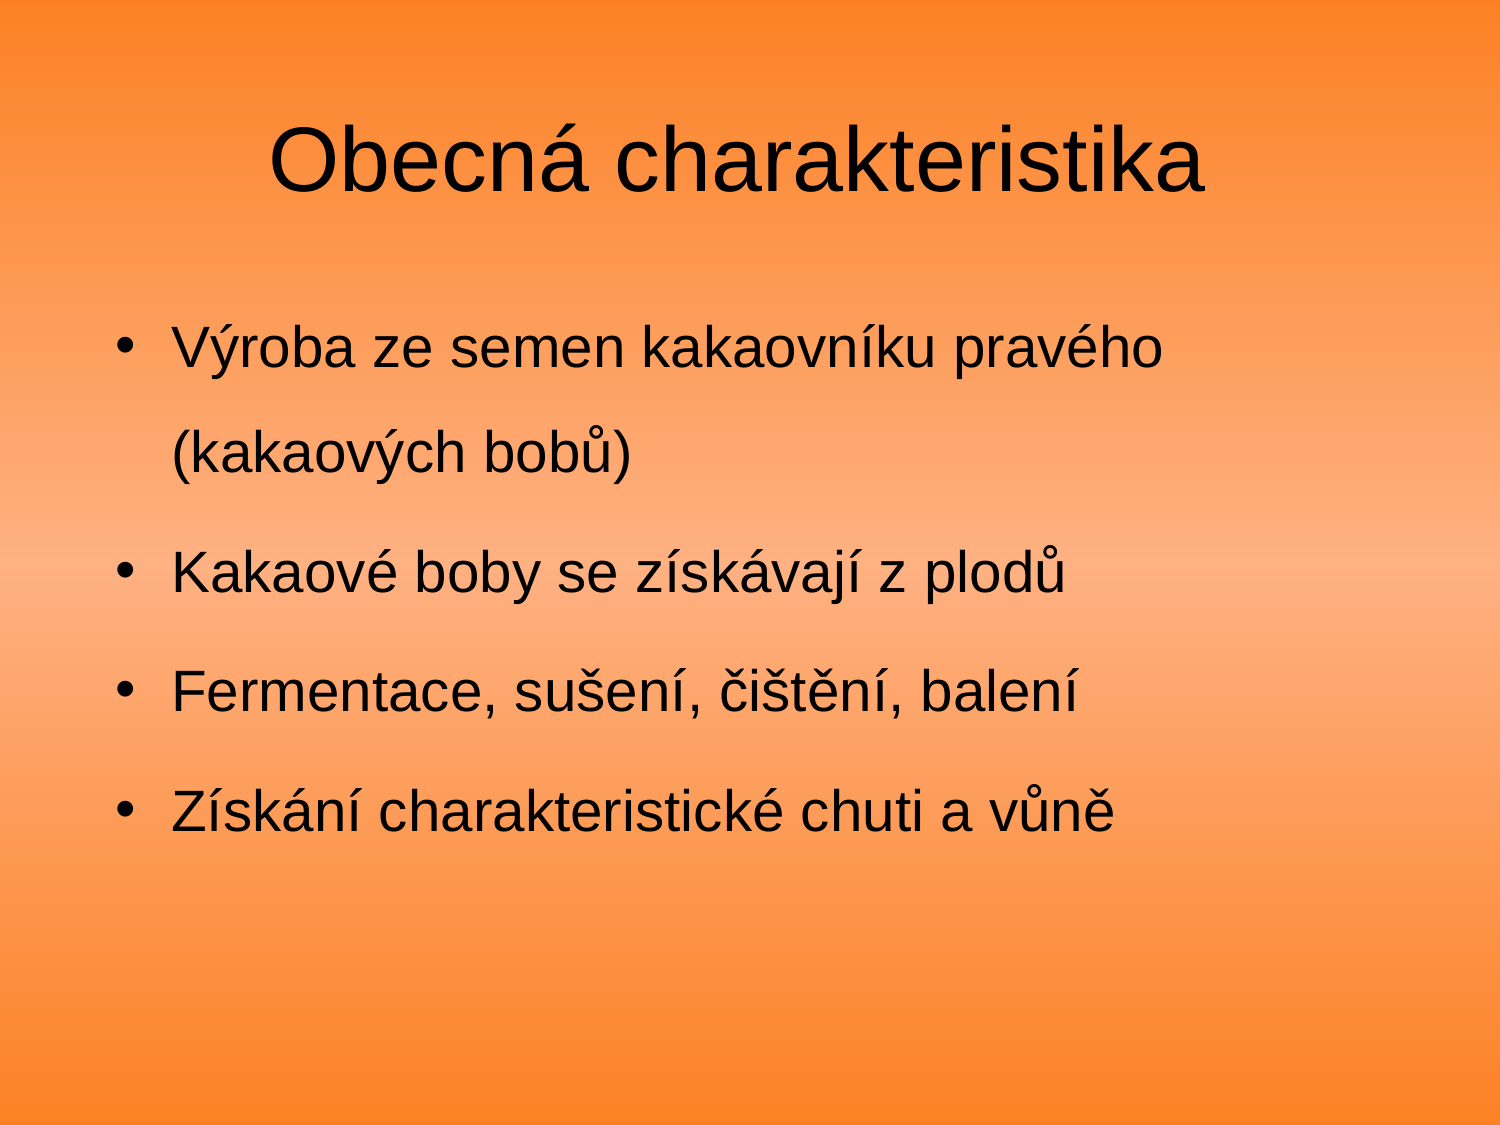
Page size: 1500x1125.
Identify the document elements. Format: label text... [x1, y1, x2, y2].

title Obecná charakteristika [100, 78, 1376, 231]
list Výroba ze semen kakaovníku pravého (kakaových bobů) Kakaové boby se získávají z plodů Fermentace, sušení, čištění, balení Získání charakteristické chuti a vůně [100, 267, 1400, 1044]
